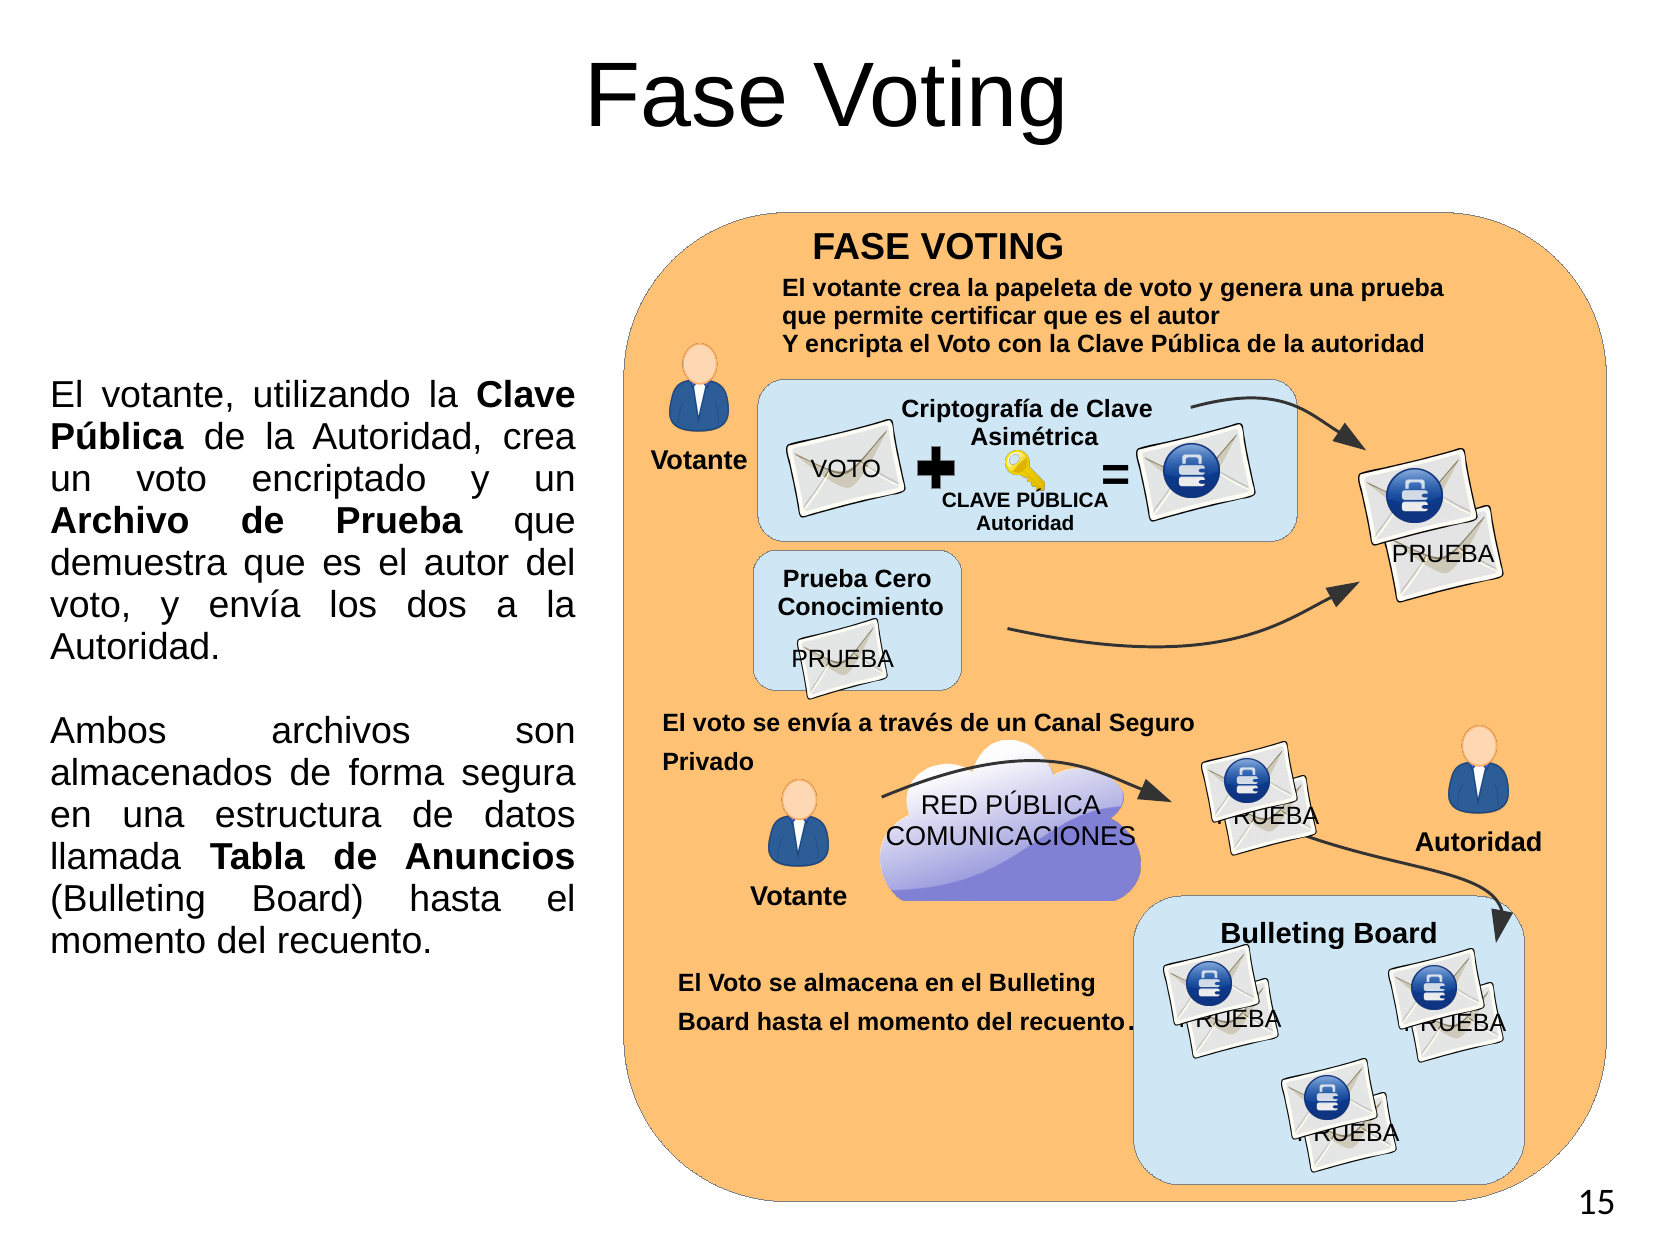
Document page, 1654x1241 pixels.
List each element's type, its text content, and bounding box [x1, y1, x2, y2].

table_cell [1378, 1059, 1389, 1092]
table_cell [1278, 1059, 1300, 1168]
text_box El votante, utilizando la Clave Pública de la Autoridad, crea un voto encriptado y un Archivo de Prueba que demuestra que es el autor del voto, y envía los dos a la Autoridad. Ambos archivos son almacenados de forma segura en una estructura de datos llamada Tabla de Anuncios (Bulleting Board) hasta el momento del recuento. [35, 366, 591, 975]
picture [1201, 741, 1317, 856]
text_box El votante crea la papeleta de voto y genera una prueba que permite certificar que es el autor Y encripta el Voto con la Clave Pública de la autoridad [767, 224, 1493, 584]
text_box <número> [1563, 1169, 1654, 1236]
title Fase Voting [82, 23, 1571, 166]
picture [768, 803, 829, 867]
text_box El voto se envía a través de un Canal Seguro Privado [647, 701, 1307, 803]
picture [880, 803, 1141, 901]
text_box Prueba Cero Conocimiento [753, 552, 962, 691]
table_header [1389, 1030, 1407, 1059]
picture [1448, 725, 1509, 814]
picture [1358, 448, 1504, 603]
picture [797, 618, 888, 700]
picture [786, 419, 906, 518]
text_box El Voto se almacena en el Bulleting Board hasta el momento del recuento. [663, 961, 1157, 1192]
table_header [1485, 949, 1500, 982]
table_header [1260, 949, 1278, 978]
picture [1388, 948, 1504, 1063]
text_box [917, 446, 955, 489]
picture [1163, 944, 1279, 1059]
text_box Bulleting Board [1133, 895, 1525, 1185]
text_box Criptografía de Clave Asimétrica [757, 385, 767, 535]
picture [1281, 1058, 1397, 1173]
table_header [1278, 949, 1389, 1059]
table_header [1167, 1026, 1182, 1059]
table_cell [1389, 1059, 1500, 1168]
picture [669, 343, 729, 432]
table_cell [1167, 1059, 1278, 1168]
text_box FASE VOTING [623, 212, 1607, 1202]
text_box = [1086, 438, 1135, 511]
